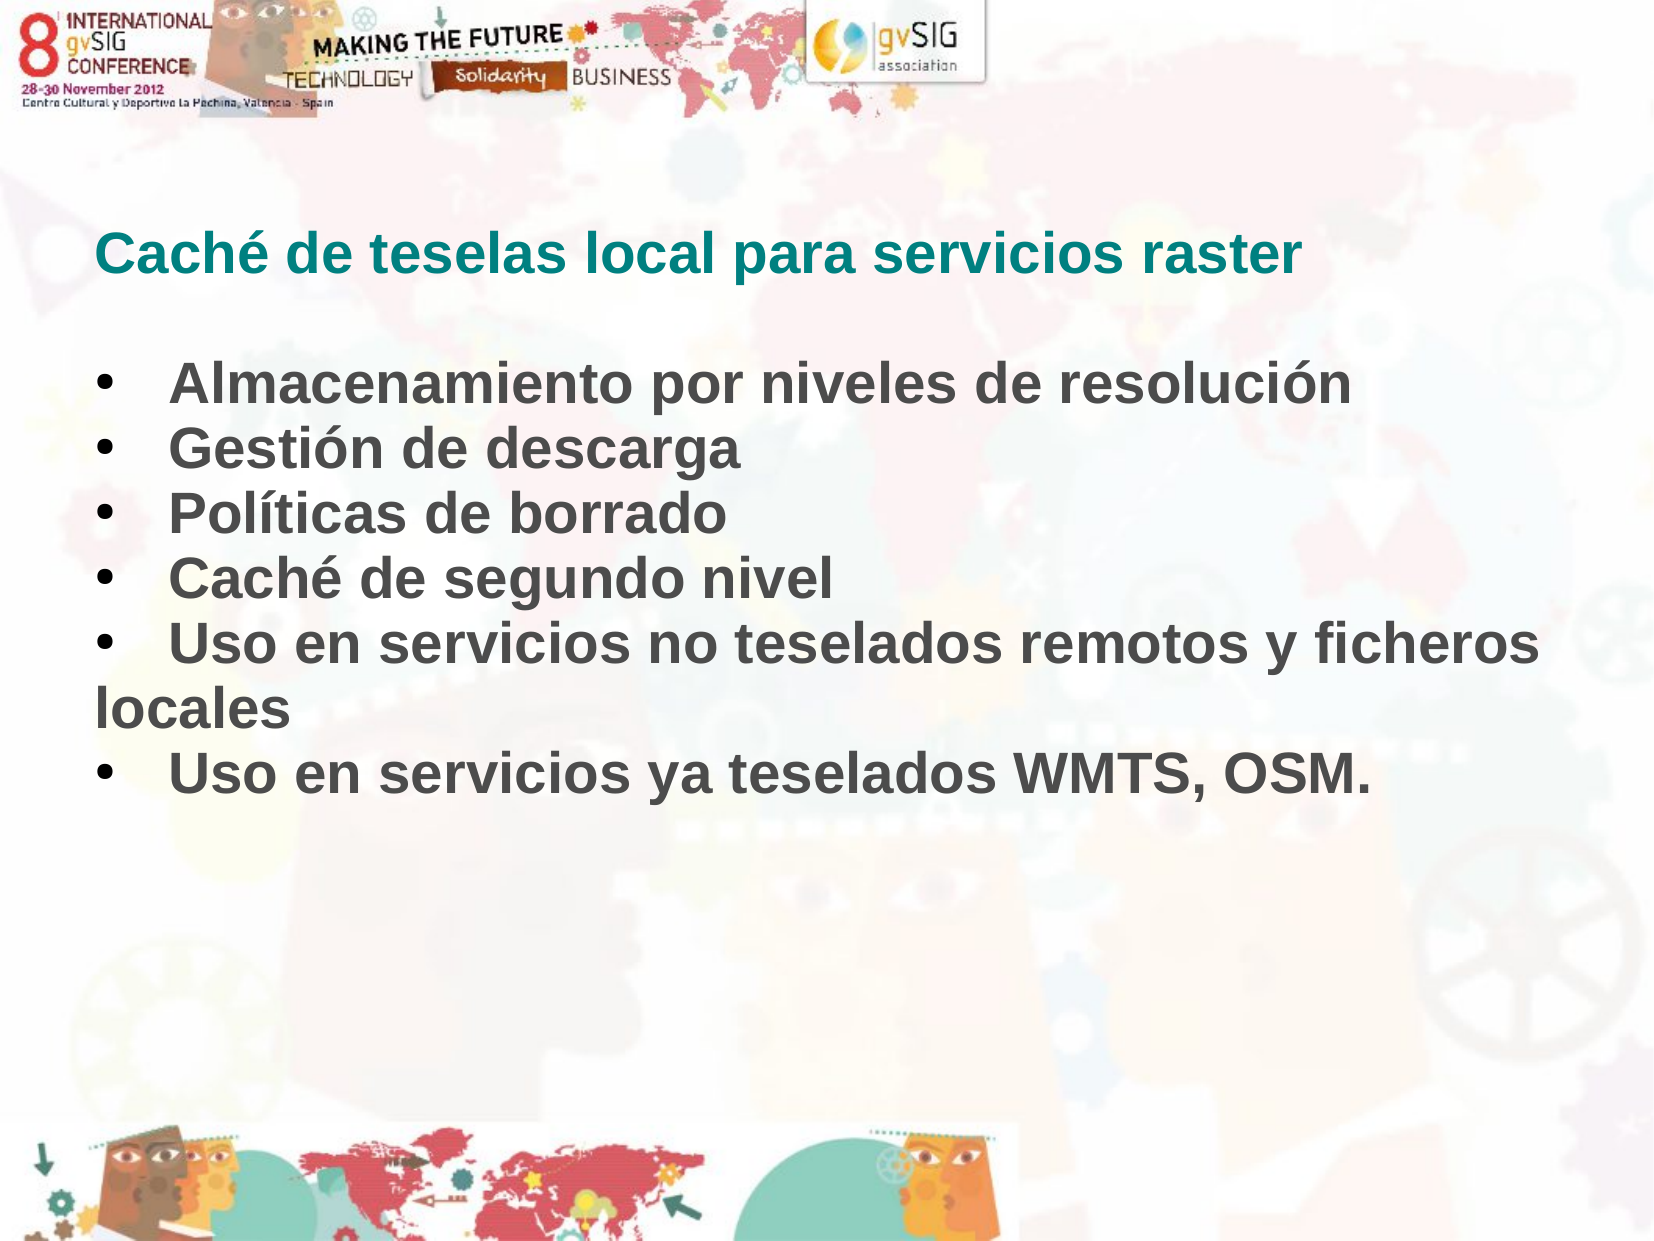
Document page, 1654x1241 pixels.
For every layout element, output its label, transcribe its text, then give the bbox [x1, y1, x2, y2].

subtitle Caché de teselas local para servicios raster Almacenamiento por niveles de resolución Gestión de descarga Políticas de borrado Caché de segundo nivel Uso en servicios no teselados remotos y ficheros locales Uso en servicios ya teselados WMTS, OSM. [94, 200, 1550, 989]
picture [0, 0, 1654, 1241]
